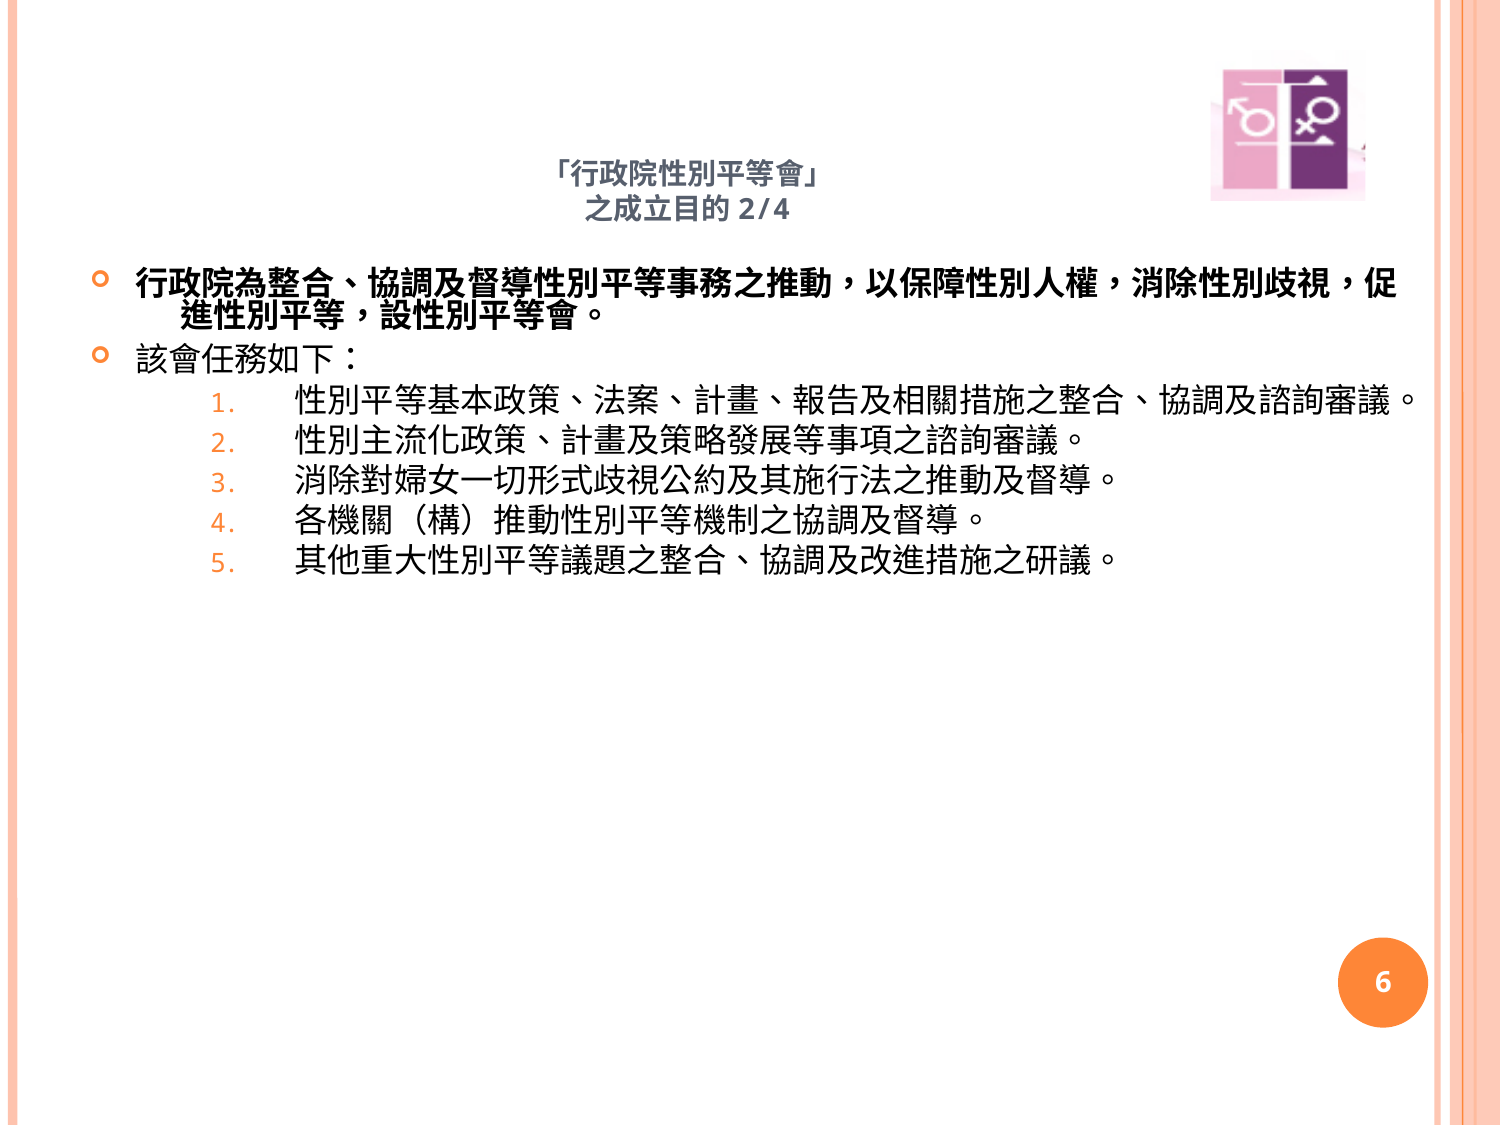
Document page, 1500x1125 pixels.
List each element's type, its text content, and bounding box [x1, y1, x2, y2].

title 「行政院性別平等會」 之成立目的2/4 [75, 45, 1300, 233]
picture [1210, 50, 1366, 201]
text_box [1333, 940, 1434, 1027]
list 行政院為整合、協調及督導性別平等事務之推動，以保障性別人權，消除性別歧視，促進性別平等，設性別平等會。 該會任務如下： 性別平等基本政策、法案、計畫、報告及相關措施之整合、協調及諮詢審議。 性別主流化政策、計畫及策略發展等事項之諮詢審議。 消除對婦女一切形式歧視公約及其施行法之推動及督導。 各機關（構）推動性別平等機制之協調及督導。 其他重大性別平等議題之整合、協調及改進措施之研議。 [75, 262, 1426, 1094]
